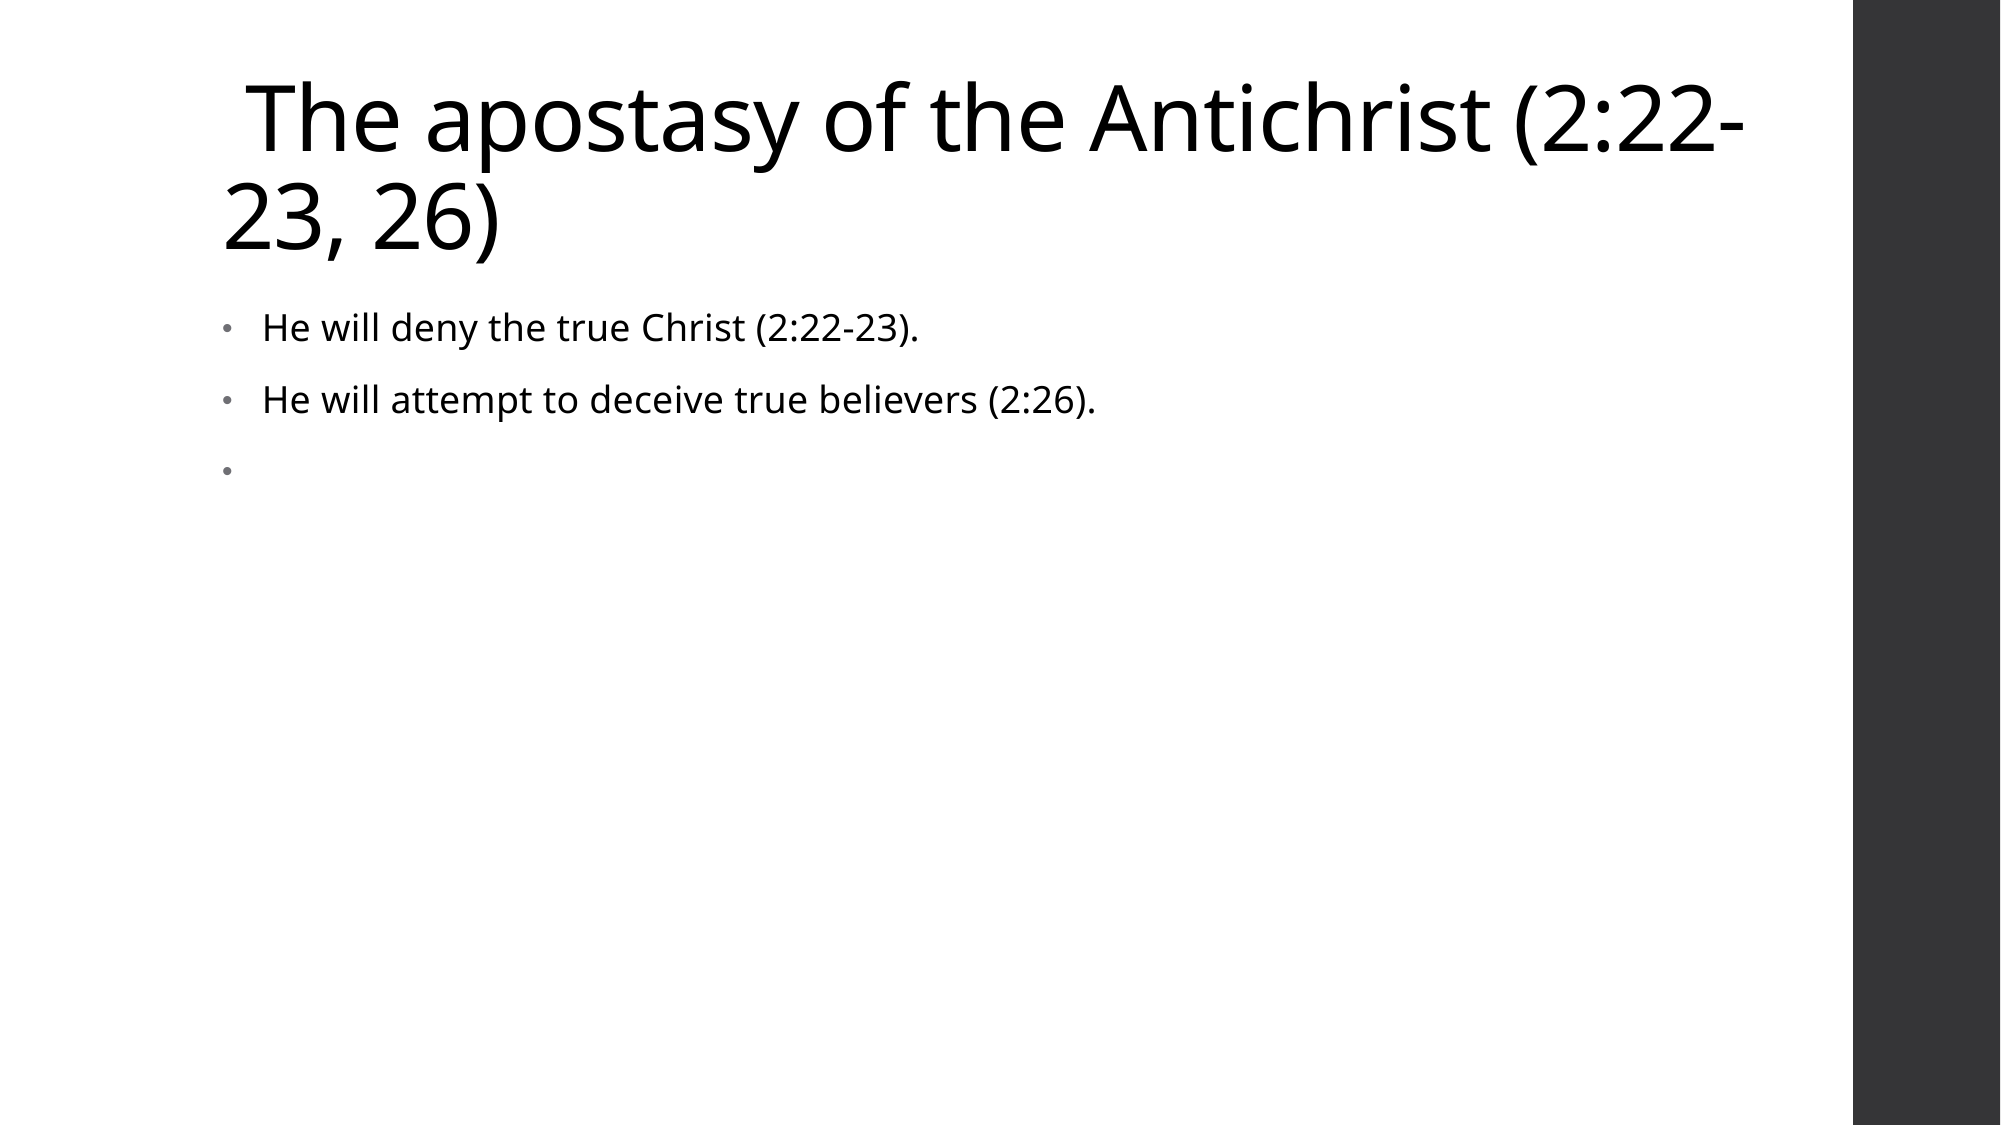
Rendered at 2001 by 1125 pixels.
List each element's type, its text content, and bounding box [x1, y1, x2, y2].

title The apostasy of the Antichrist (2:22-23, 26) [206, 60, 1797, 278]
list He will deny the true Christ (2:22-23). He will attempt to deceive true believers (2:26). [206, 299, 1617, 1014]
